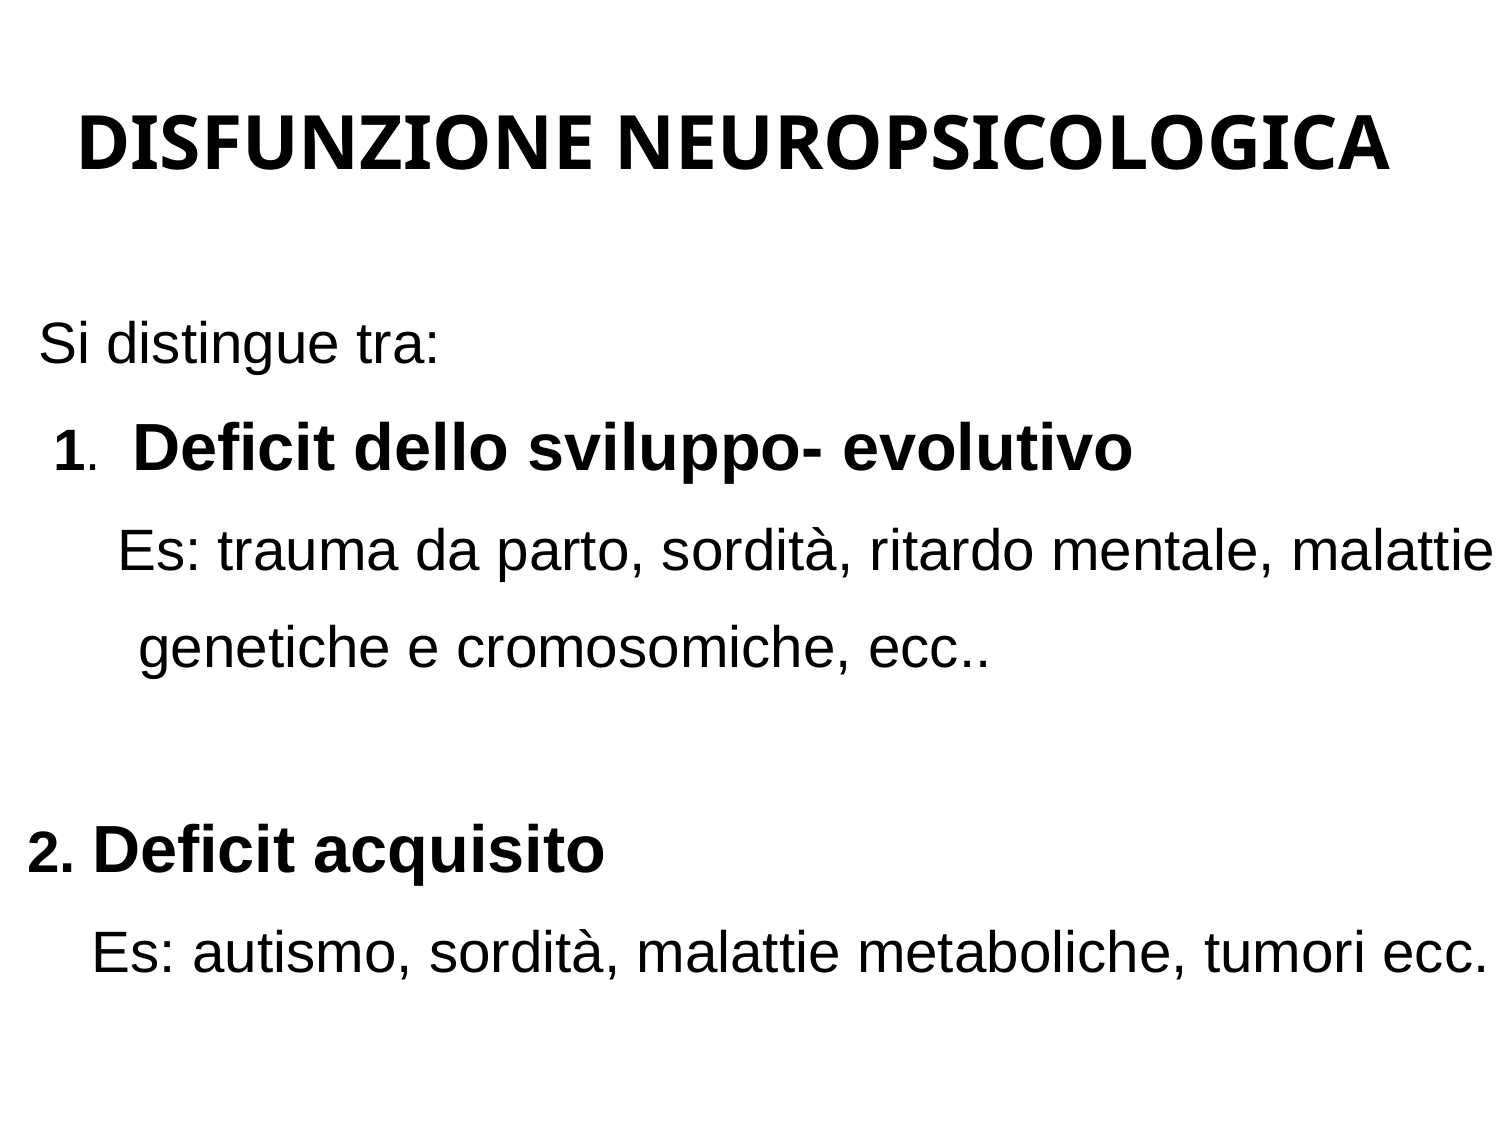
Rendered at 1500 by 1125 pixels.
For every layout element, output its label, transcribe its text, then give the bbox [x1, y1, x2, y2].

text_box 2. Deficit acquisito Es: autismo, sordità, malattie metaboliche, tumori ecc. [0, 767, 1500, 1052]
title DISFUNZIONE NEUROPSICOLOGICA [75, 45, 1477, 236]
text_box Si distingue tra: 1. Deficit dello sviluppo- evolutivo Es: trauma da parto, sordità, ritardo mentale, malattie genetiche e cromosomiche, ecc.. [23, 236, 1500, 687]
